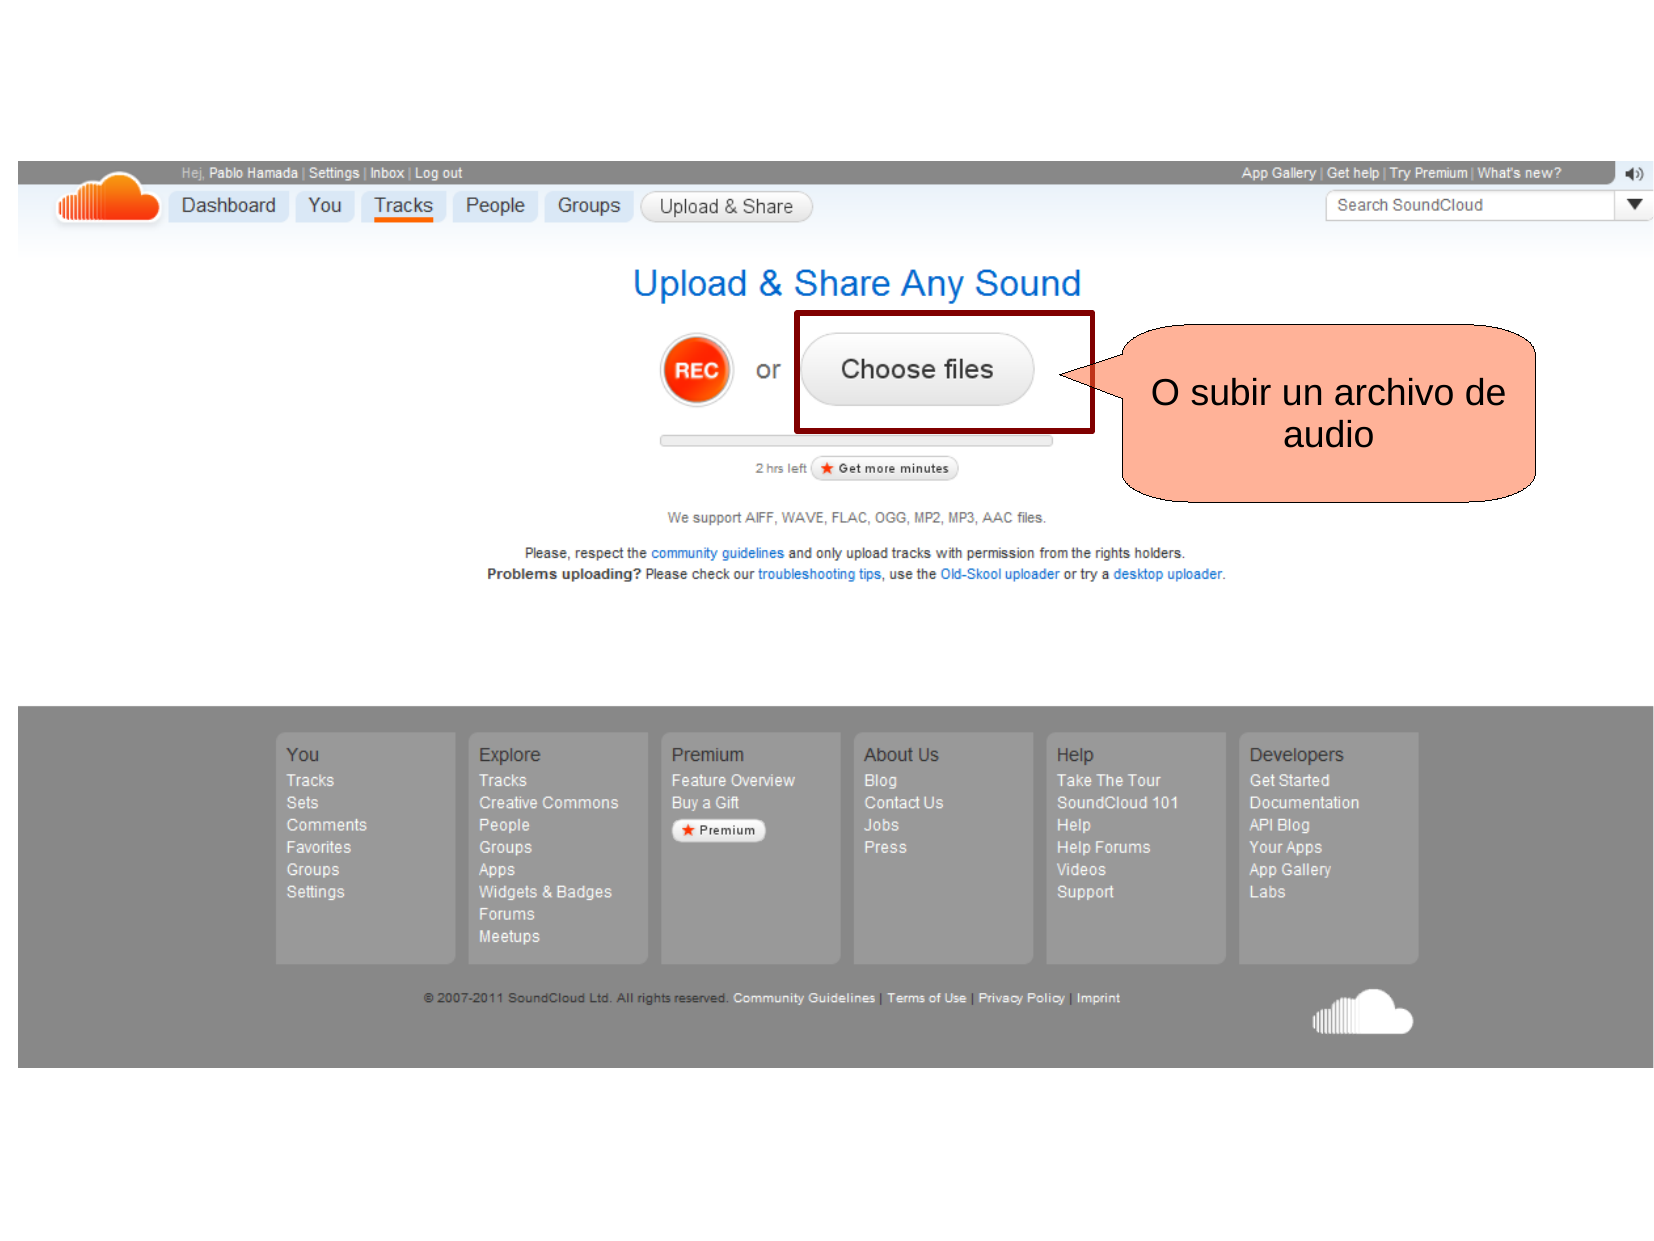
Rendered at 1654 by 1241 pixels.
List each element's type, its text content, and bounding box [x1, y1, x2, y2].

picture [18, 161, 1654, 1068]
text_box O subir un archivo de audio [1059, 324, 1536, 503]
